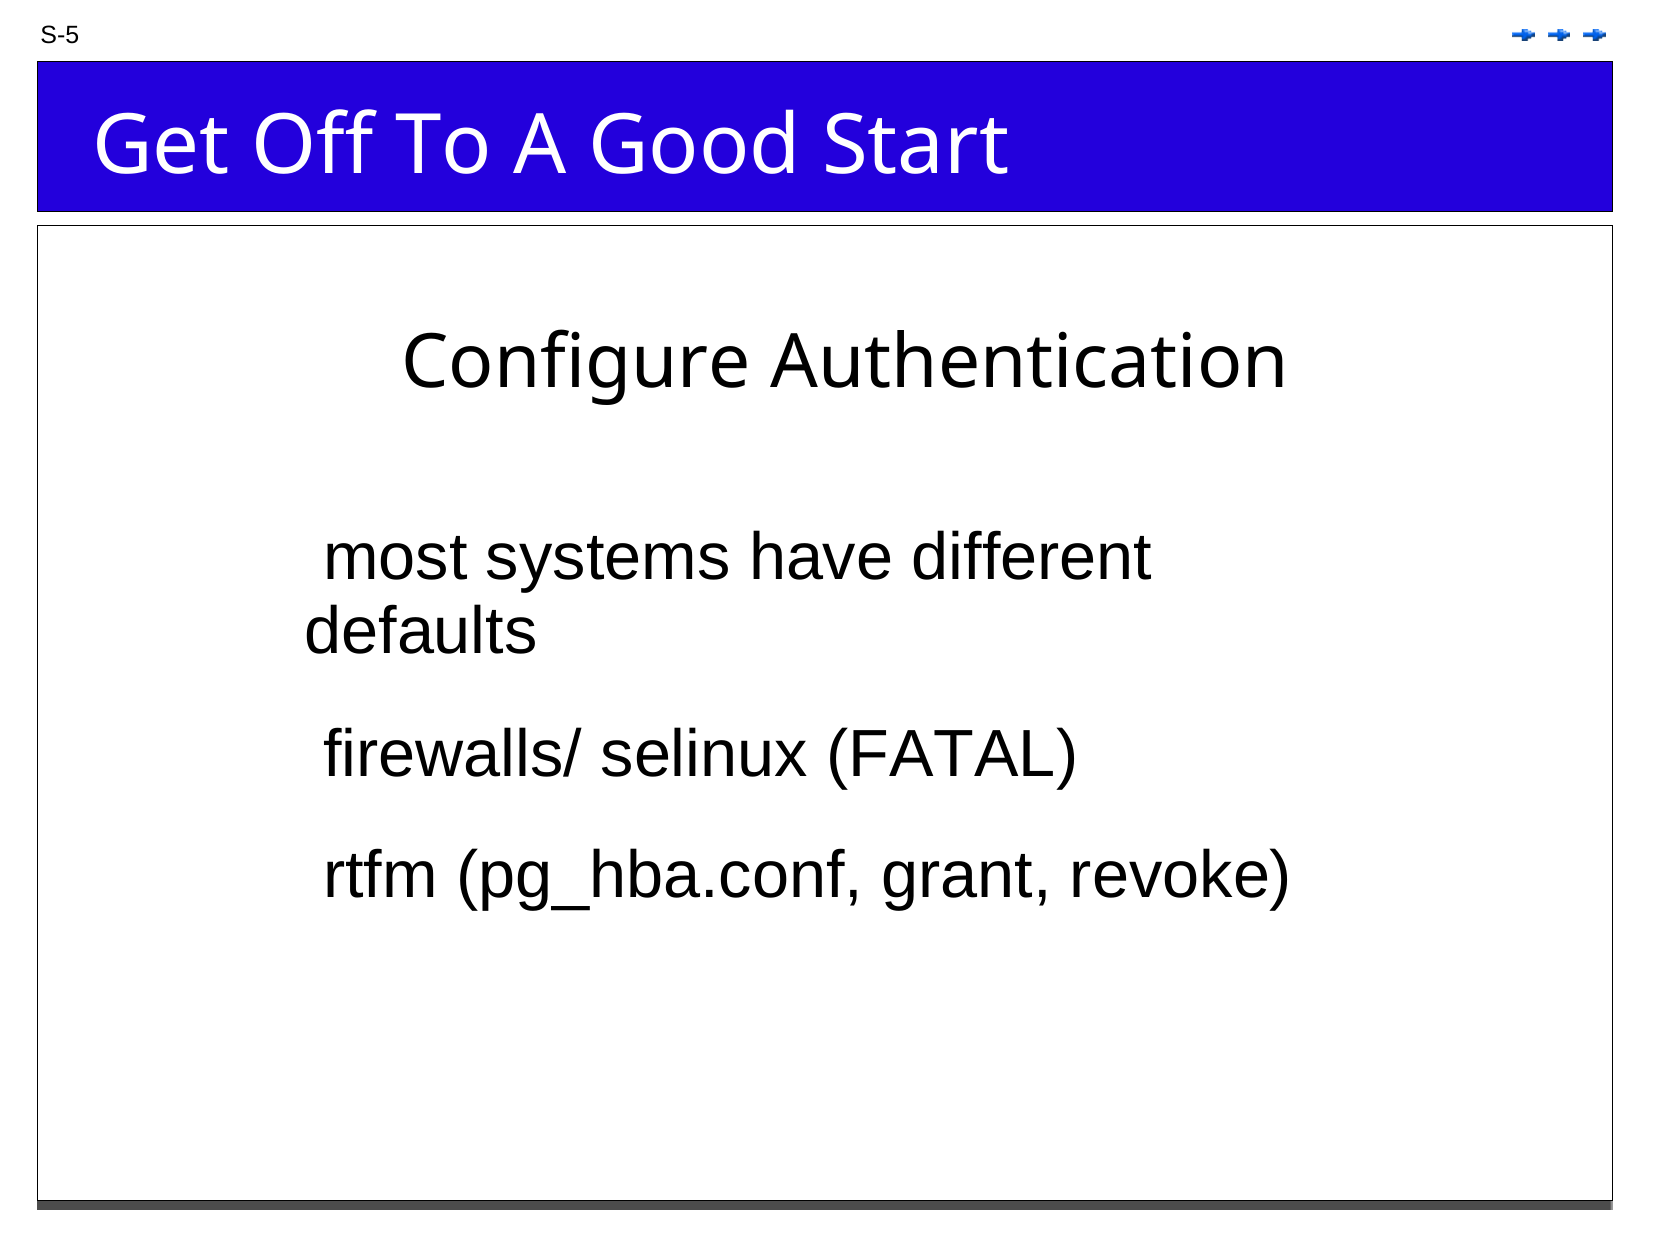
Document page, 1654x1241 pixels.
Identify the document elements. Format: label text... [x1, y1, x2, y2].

picture [1512, 29, 1535, 41]
text_box [37, 61, 1613, 212]
picture [1548, 29, 1570, 41]
text_box [37, 225, 1613, 1201]
text_box Configure Authentication [386, 300, 1244, 405]
text_box S-5 [25, 13, 113, 70]
text_box most systems have different defaults firewalls/ selinux (FATAL) rtfm (pg_hba.conf, grant, revoke) [289, 511, 1364, 920]
picture [1583, 29, 1606, 41]
text_box Get Off To A Good Start [77, 77, 982, 193]
